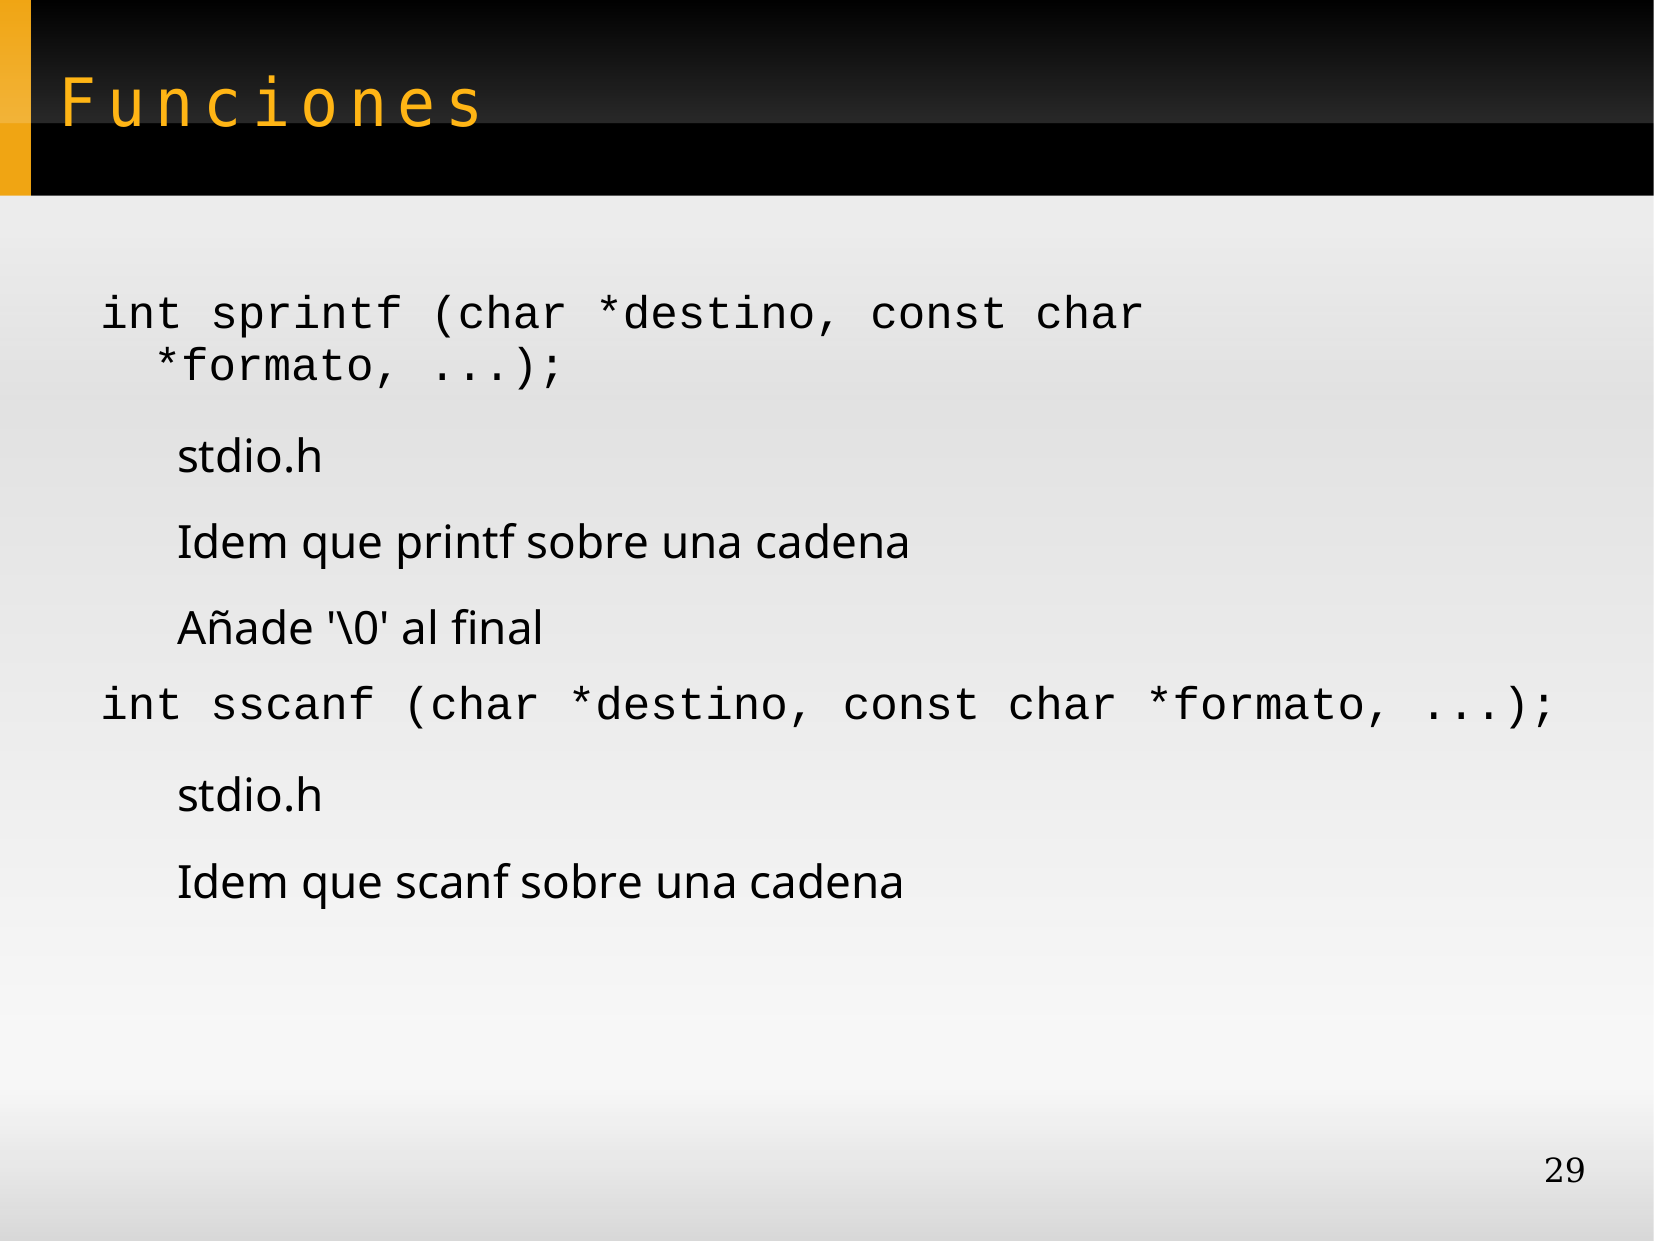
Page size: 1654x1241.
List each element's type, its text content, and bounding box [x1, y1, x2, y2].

picture [0, 0, 1654, 1241]
list int sprintf (char *destino, const char *formato, ...); stdio.h Idem que printf sobre una cadena Añade '\0' al final int sscanf (char *destino, const char *formato, ...); stdio.h Idem que scanf sobre una cadena [82, 290, 1571, 928]
title Funciones [59, 29, 1506, 178]
